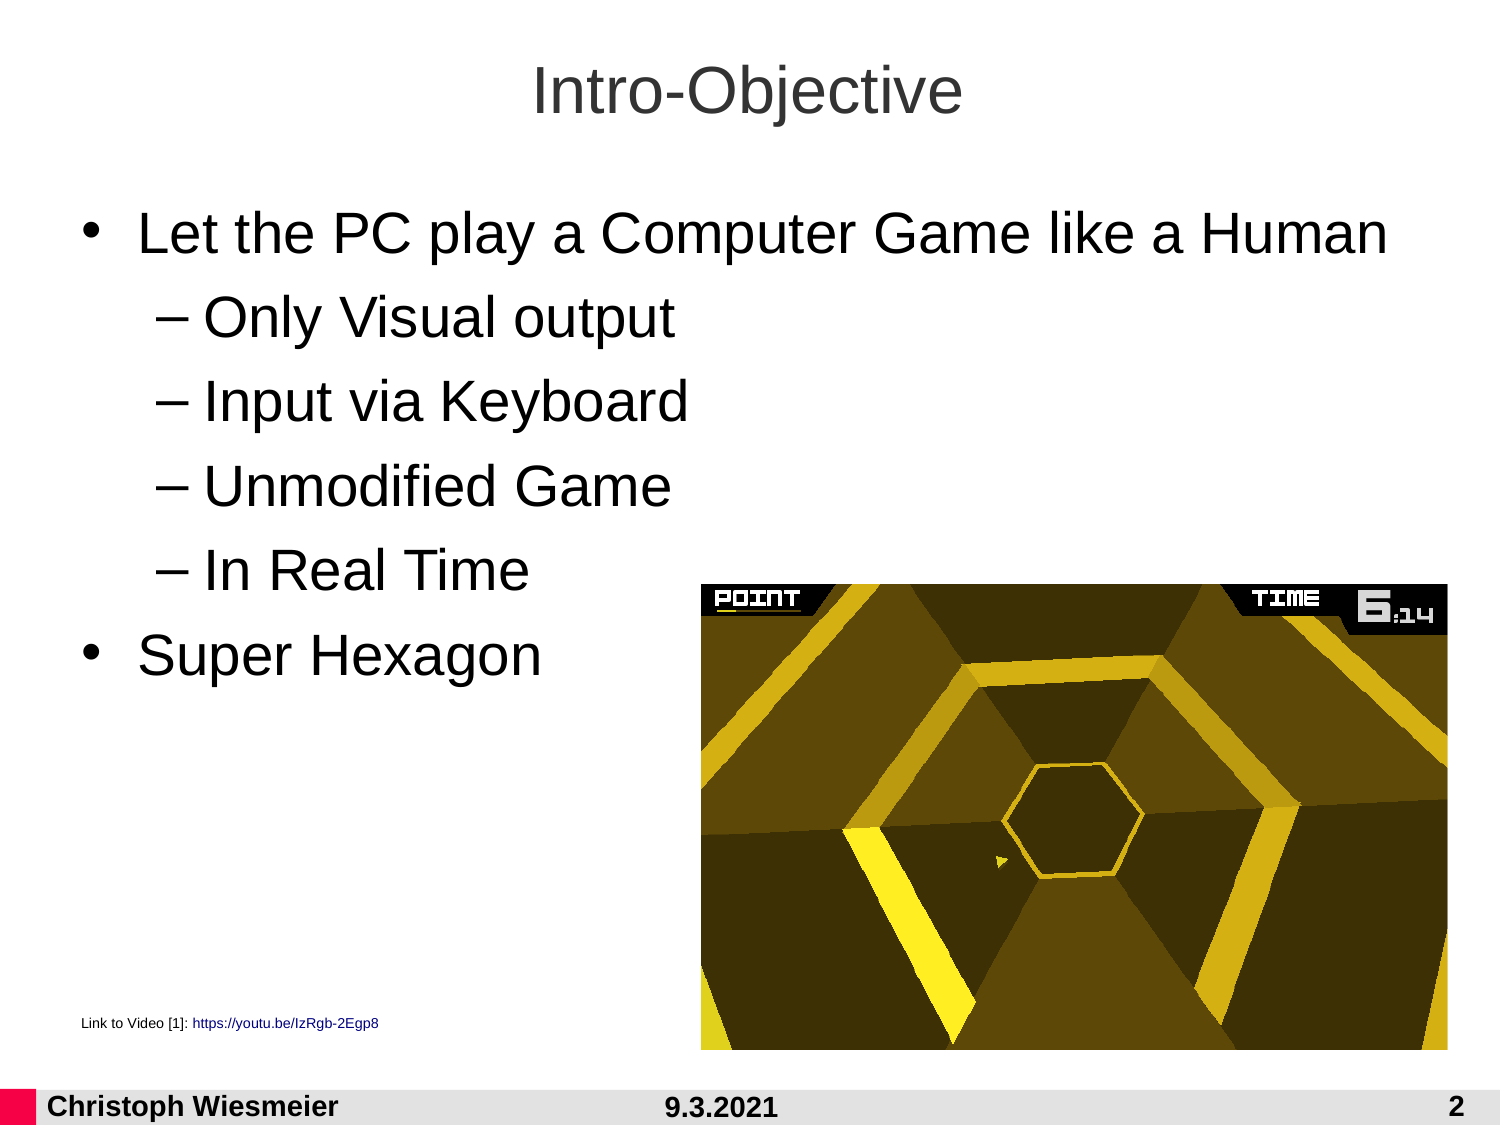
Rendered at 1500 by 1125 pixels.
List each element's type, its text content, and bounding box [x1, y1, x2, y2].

picture [701, 584, 1448, 1051]
list Let the PC play a Computer Game like a Human Only Visual output Input via Keyboard Unmodified Game In Real Time Super Hexagon [66, 187, 1417, 1058]
text_box Link to Video [1]: https://youtu.be/IzRgb-2Egp8 [66, 990, 395, 1039]
title Intro-Objective [79, 25, 1417, 149]
